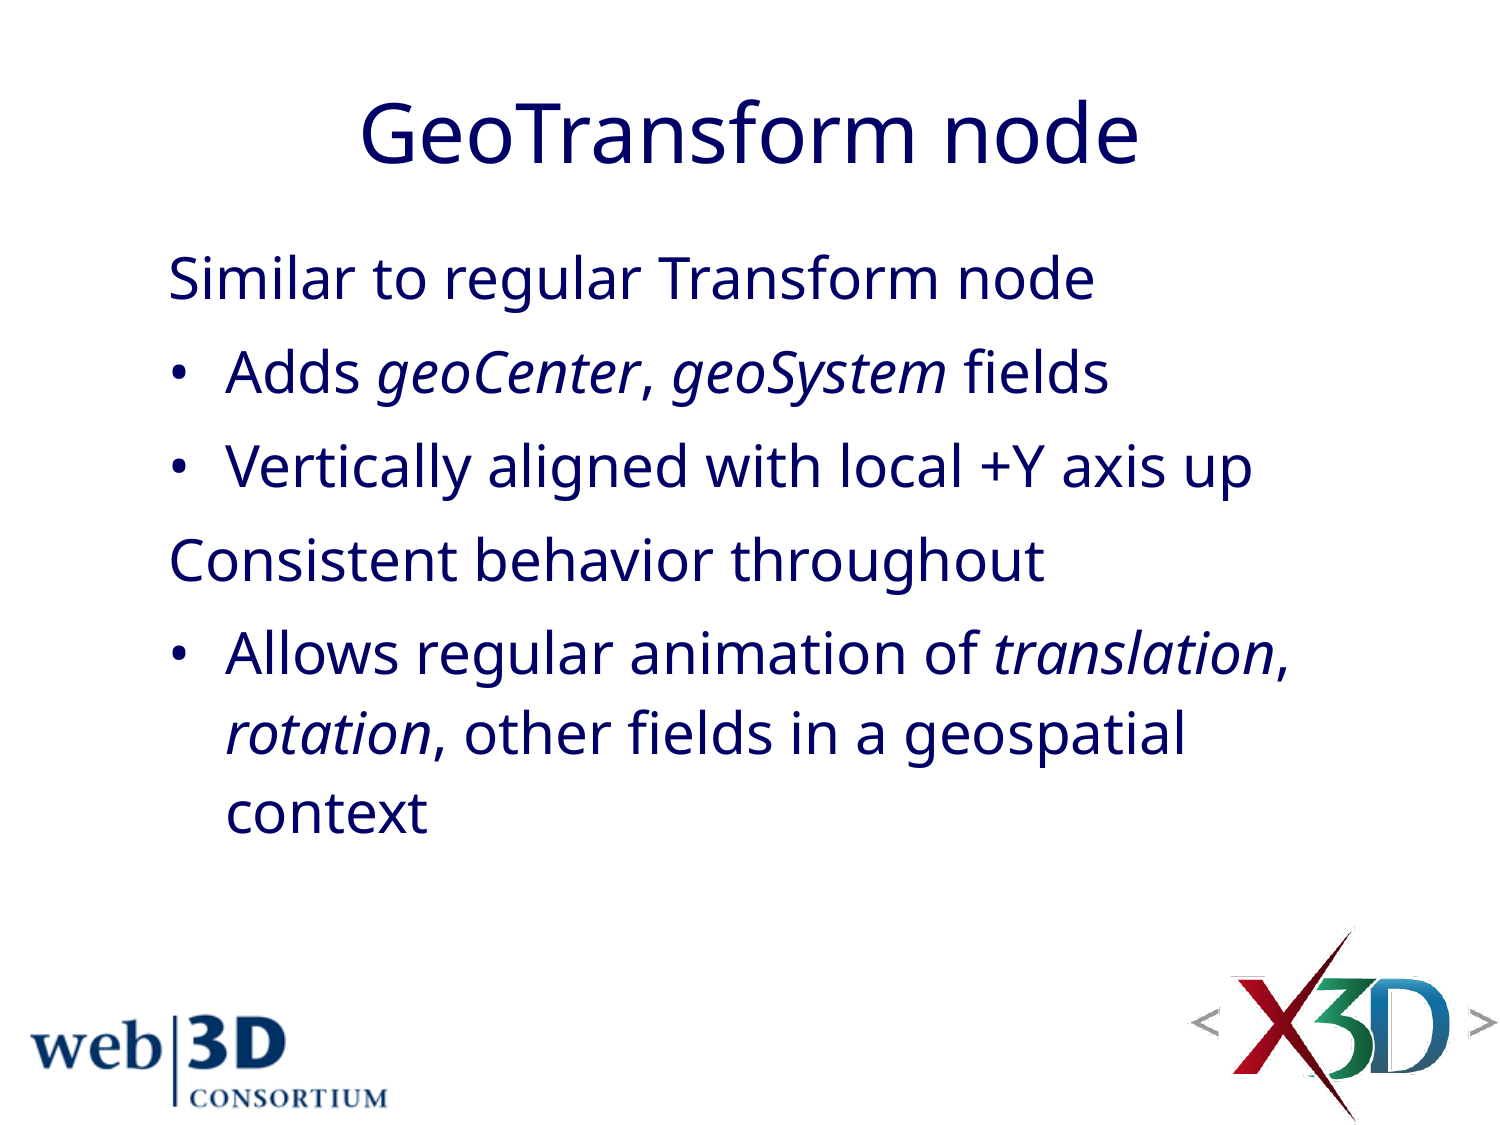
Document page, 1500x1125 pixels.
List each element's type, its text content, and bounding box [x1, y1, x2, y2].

list Similar to regular Transform node Adds geoCenter, geoSystem fields Vertically aligned with local +Y axis up Consistent behavior throughout Allows regular animation of translation, rotation, other fields in a geospatial context [112, 237, 1388, 986]
picture [1187, 926, 1500, 1125]
title GeoTransform node [112, 44, 1388, 218]
picture [12, 998, 413, 1118]
